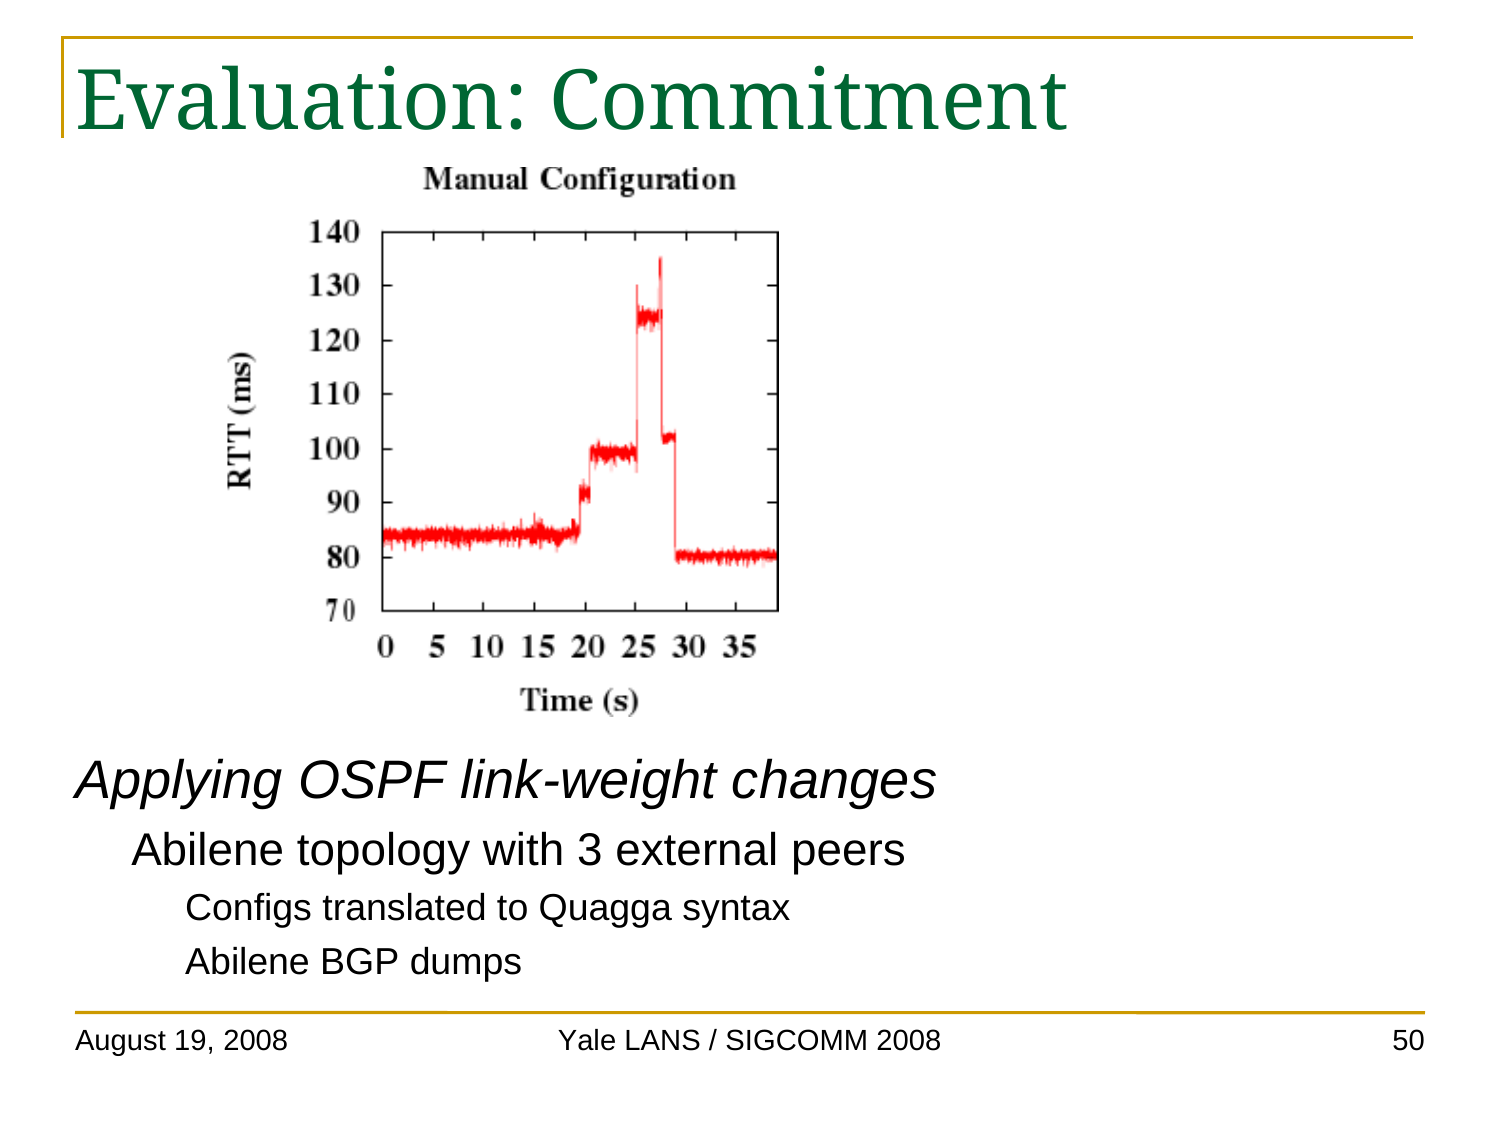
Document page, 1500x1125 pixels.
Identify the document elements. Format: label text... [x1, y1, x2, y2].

title Evaluation: Commitment [75, 0, 1425, 198]
picture [226, 167, 779, 717]
list Applying OSPF link-weight changes Abilene topology with 3 external peers Configs translated to Quagga syntax Abilene BGP dumps [75, 750, 1425, 1026]
